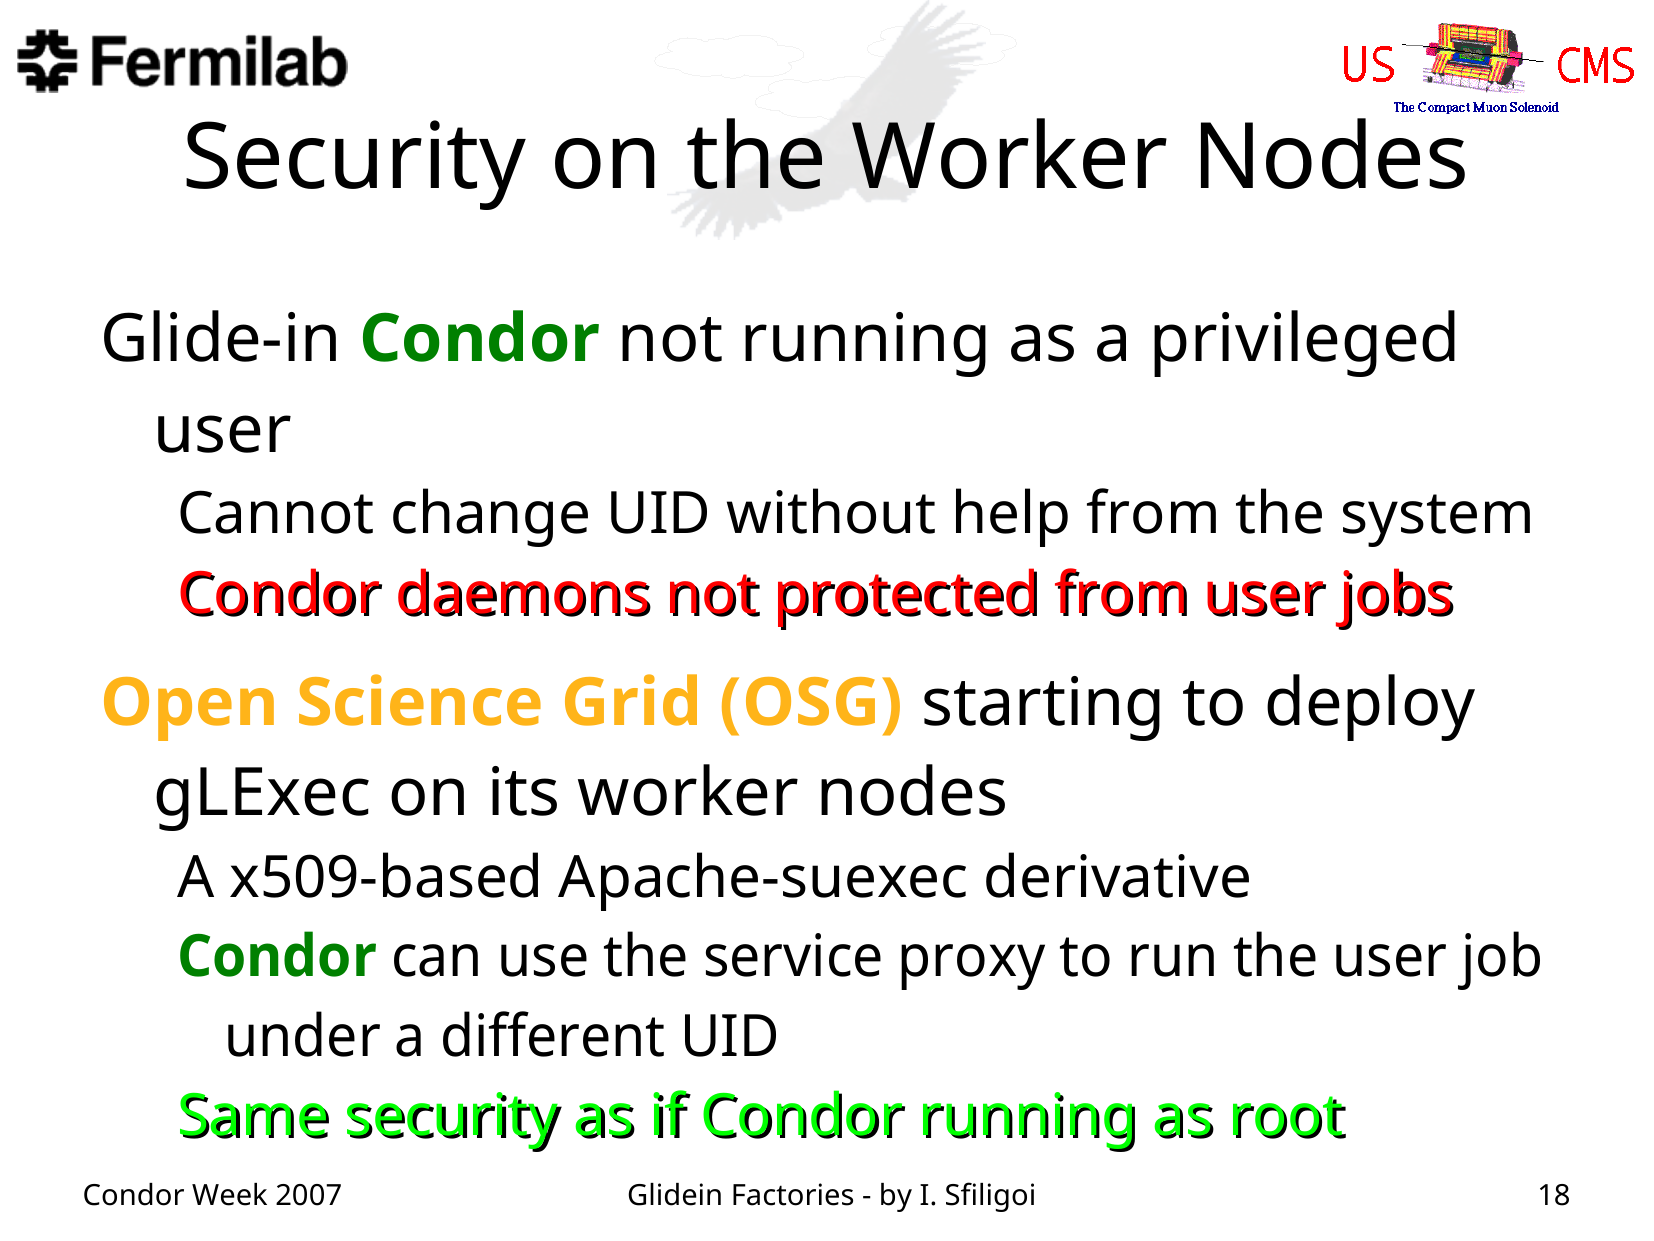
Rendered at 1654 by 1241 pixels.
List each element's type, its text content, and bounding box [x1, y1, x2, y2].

picture [17, 29, 348, 93]
picture [1340, 23, 1636, 114]
list Glide-in Condor not running as a privileged user Cannot change UID without help from the system Condor daemons not protected from user jobs Open Science Grid (OSG) starting to deploy gLExec on its worker nodes A x509-based Apache-suexec derivative Condor can use the service proxy to run the user job under a different UID Same security as if Condor running as root [82, 290, 1597, 1155]
title Security on the Worker Nodes [82, 49, 1571, 257]
